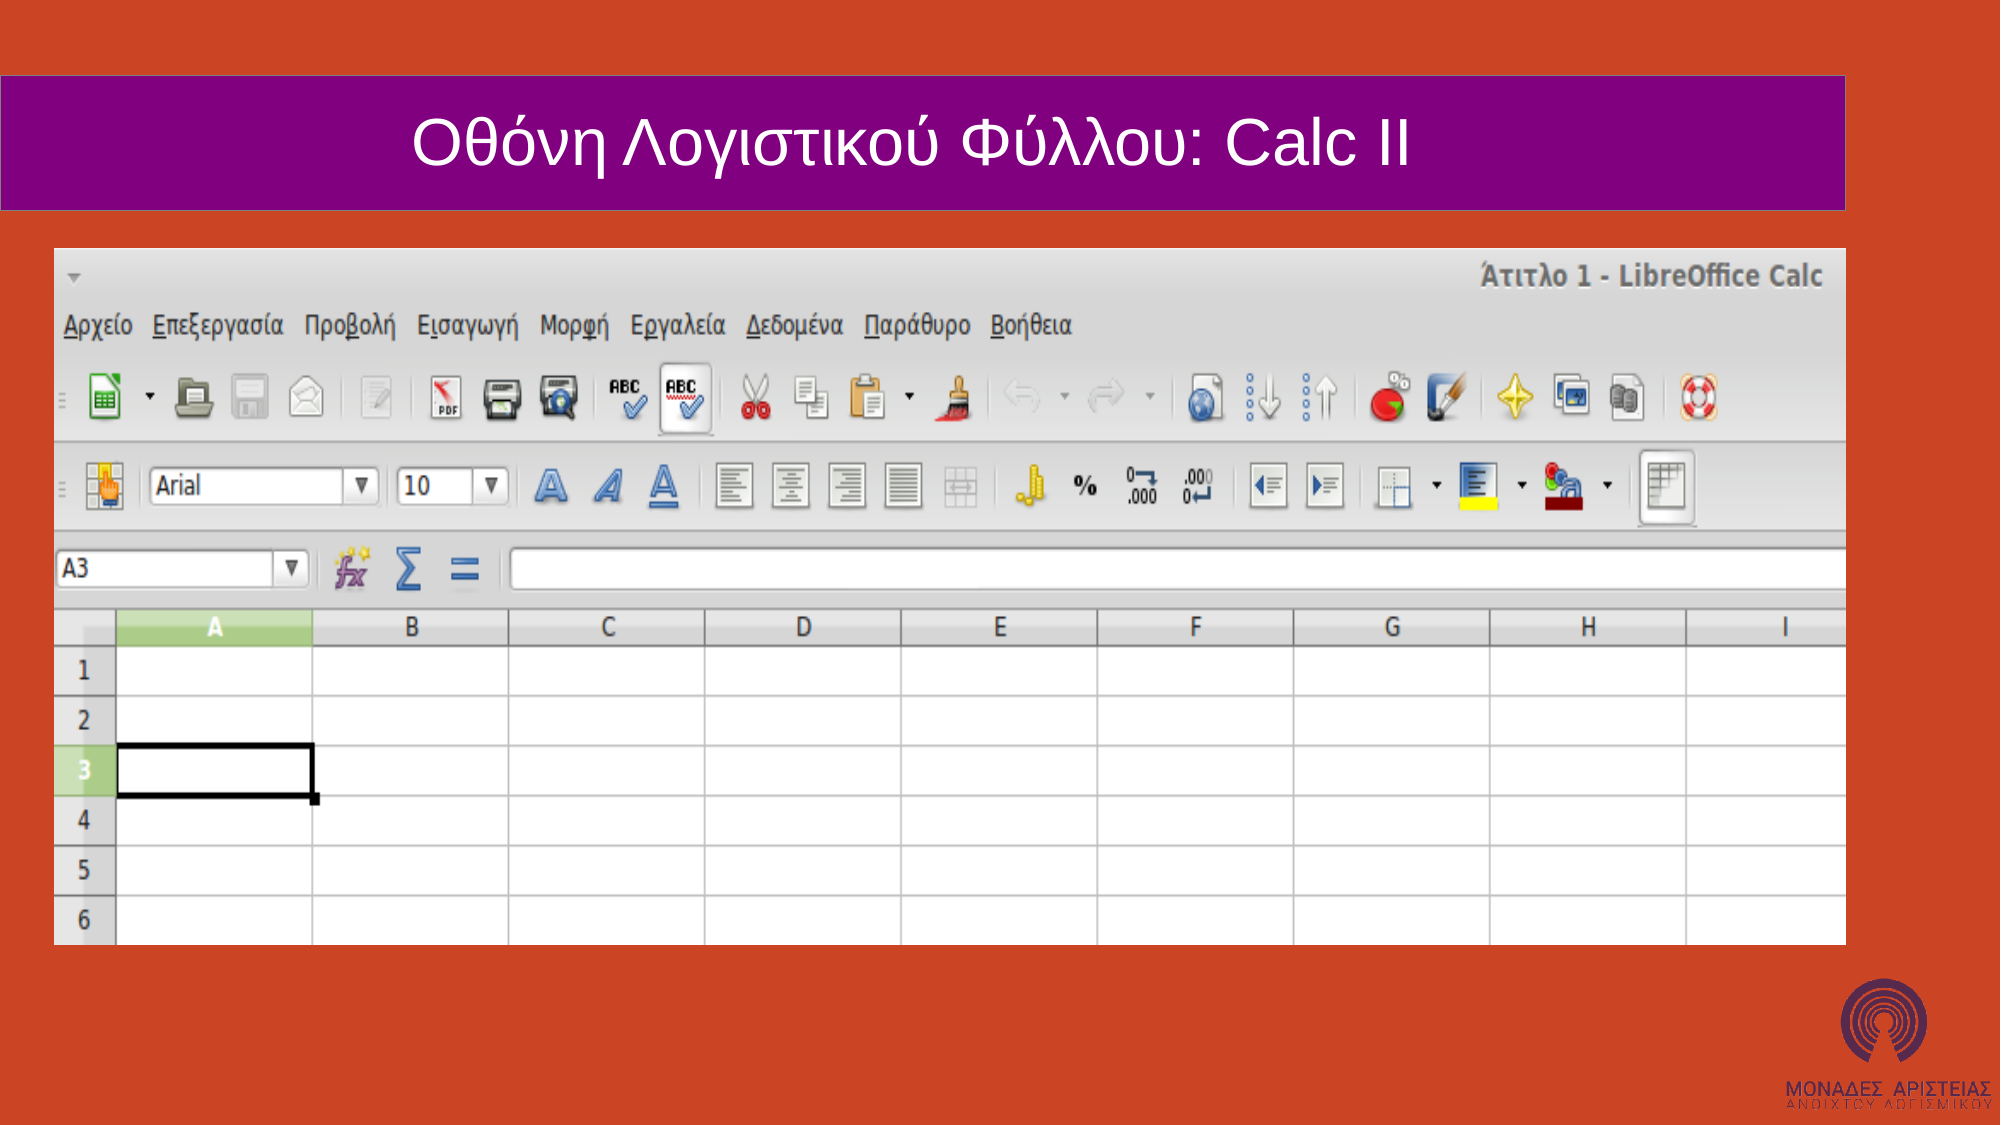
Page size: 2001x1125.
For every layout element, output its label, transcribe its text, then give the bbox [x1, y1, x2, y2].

picture [1785, 978, 1992, 1111]
text_box Οθόνη Λογιστικού Φύλλου: Calc ΙΙ [0, 75, 1846, 211]
picture [54, 248, 1846, 946]
